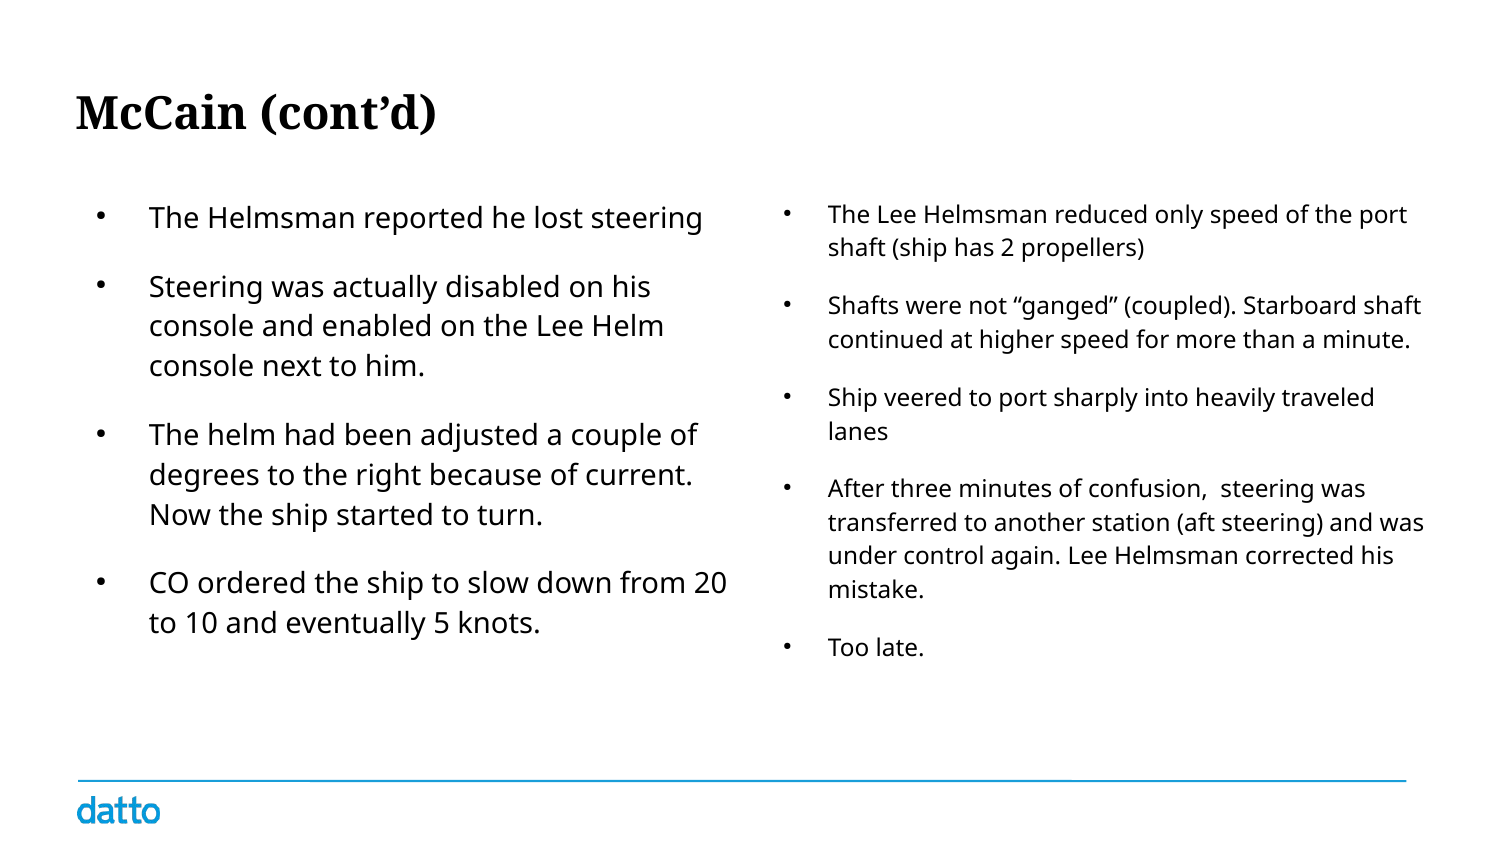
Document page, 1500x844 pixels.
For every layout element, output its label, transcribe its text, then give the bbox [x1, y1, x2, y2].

list The Helmsman reported he lost steering Steering was actually disabled on his console and enabled on the Lee Helm console next to him. The helm had been adjusted a couple of degrees to the right because of current. Now the ship started to turn. CO ordered the ship to slow down from 20 to 10 and eventually 5 knots. [78, 197, 736, 687]
picture [122, 808, 133, 824]
picture [77, 796, 91, 808]
list The Lee Helmsman reduced only speed of the port shaft (ship has 2 propellers) Shafts were not “ganged” (coupled). Starboard shaft continued at higher speed for more than a minute. Ship veered to port sharply into heavily traveled lanes After three minutes of confusion, steering was transferred to another station (aft steering) and was under control again. Lee Helmsman corrected his mistake. Too late. [768, 197, 1426, 687]
picture [136, 796, 160, 824]
picture [95, 796, 133, 824]
title McCain (cont’d) [75, 51, 1404, 172]
picture [82, 808, 91, 819]
picture [146, 808, 156, 819]
